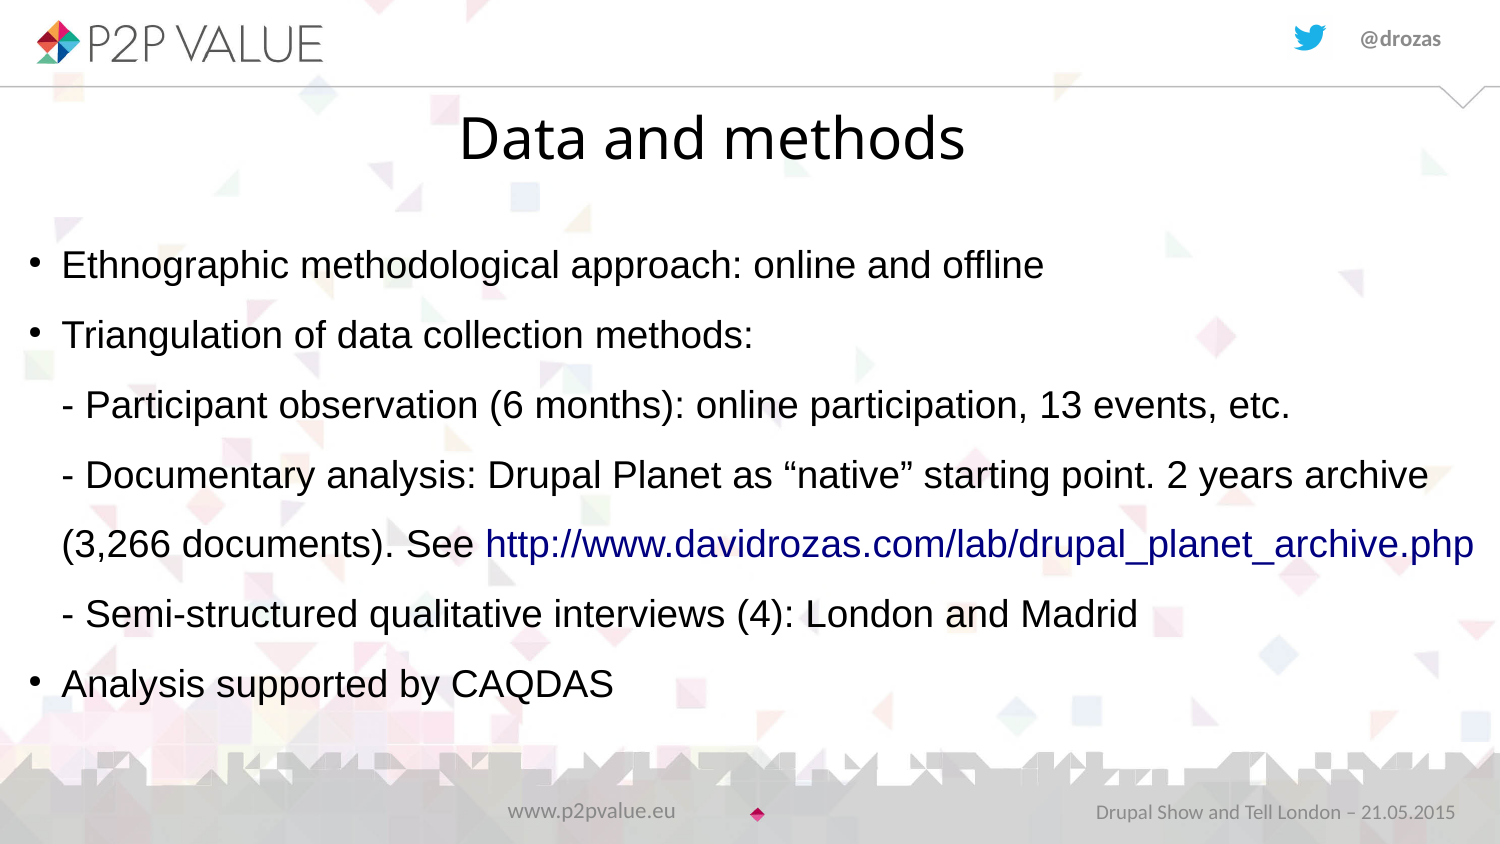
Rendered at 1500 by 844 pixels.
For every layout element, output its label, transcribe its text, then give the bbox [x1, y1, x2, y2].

text_box Drupal Show and Tell London – 21.05.2015 [777, 788, 1470, 834]
text_box www.p2pvalue.eu [501, 789, 720, 829]
text_box @drozas [1333, 15, 1455, 60]
picture [0, 0, 1500, 844]
title Data and methods [60, 92, 1366, 181]
subtitle Ethnographic methodological approach: online and offline Triangulation of data collection methods: - Participant observation (6 months): online participation, 13 events, etc. - Documentary analysis: Drupal Planet as “native” starting point. 2 years archive (3,266 documents). See http://www.davidrozas.com/lab/drupal_planet_archive.php - Semi-structured qualitative interviews (4): London and Madrid Analysis supported by CAQDAS [15, 210, 1496, 766]
